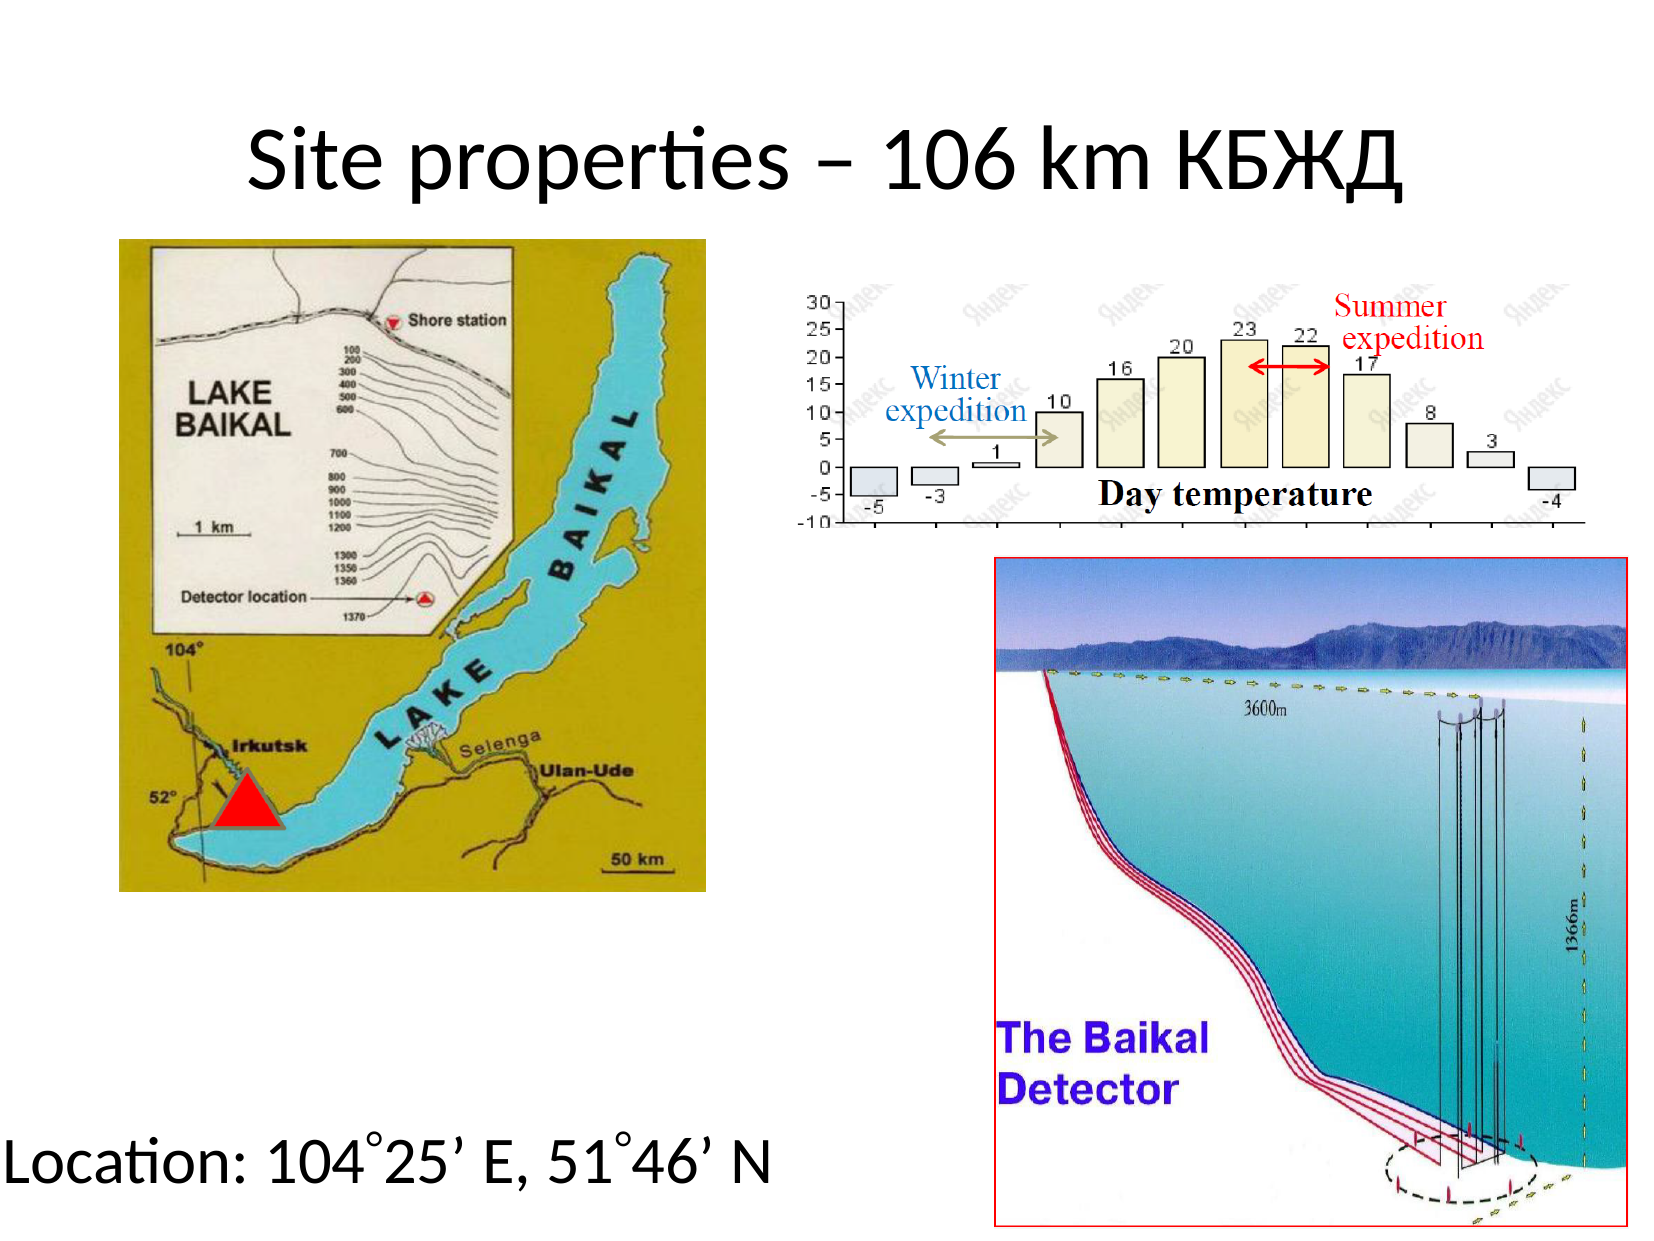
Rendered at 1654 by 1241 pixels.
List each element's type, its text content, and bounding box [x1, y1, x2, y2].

text_box Location: 10425’ E, 5146’ N [0, 1126, 1111, 1229]
picture [788, 284, 1602, 528]
picture [119, 239, 706, 892]
text_box Site properties – 106 km КБЖД [82, 49, 1571, 256]
picture [994, 555, 1629, 1229]
